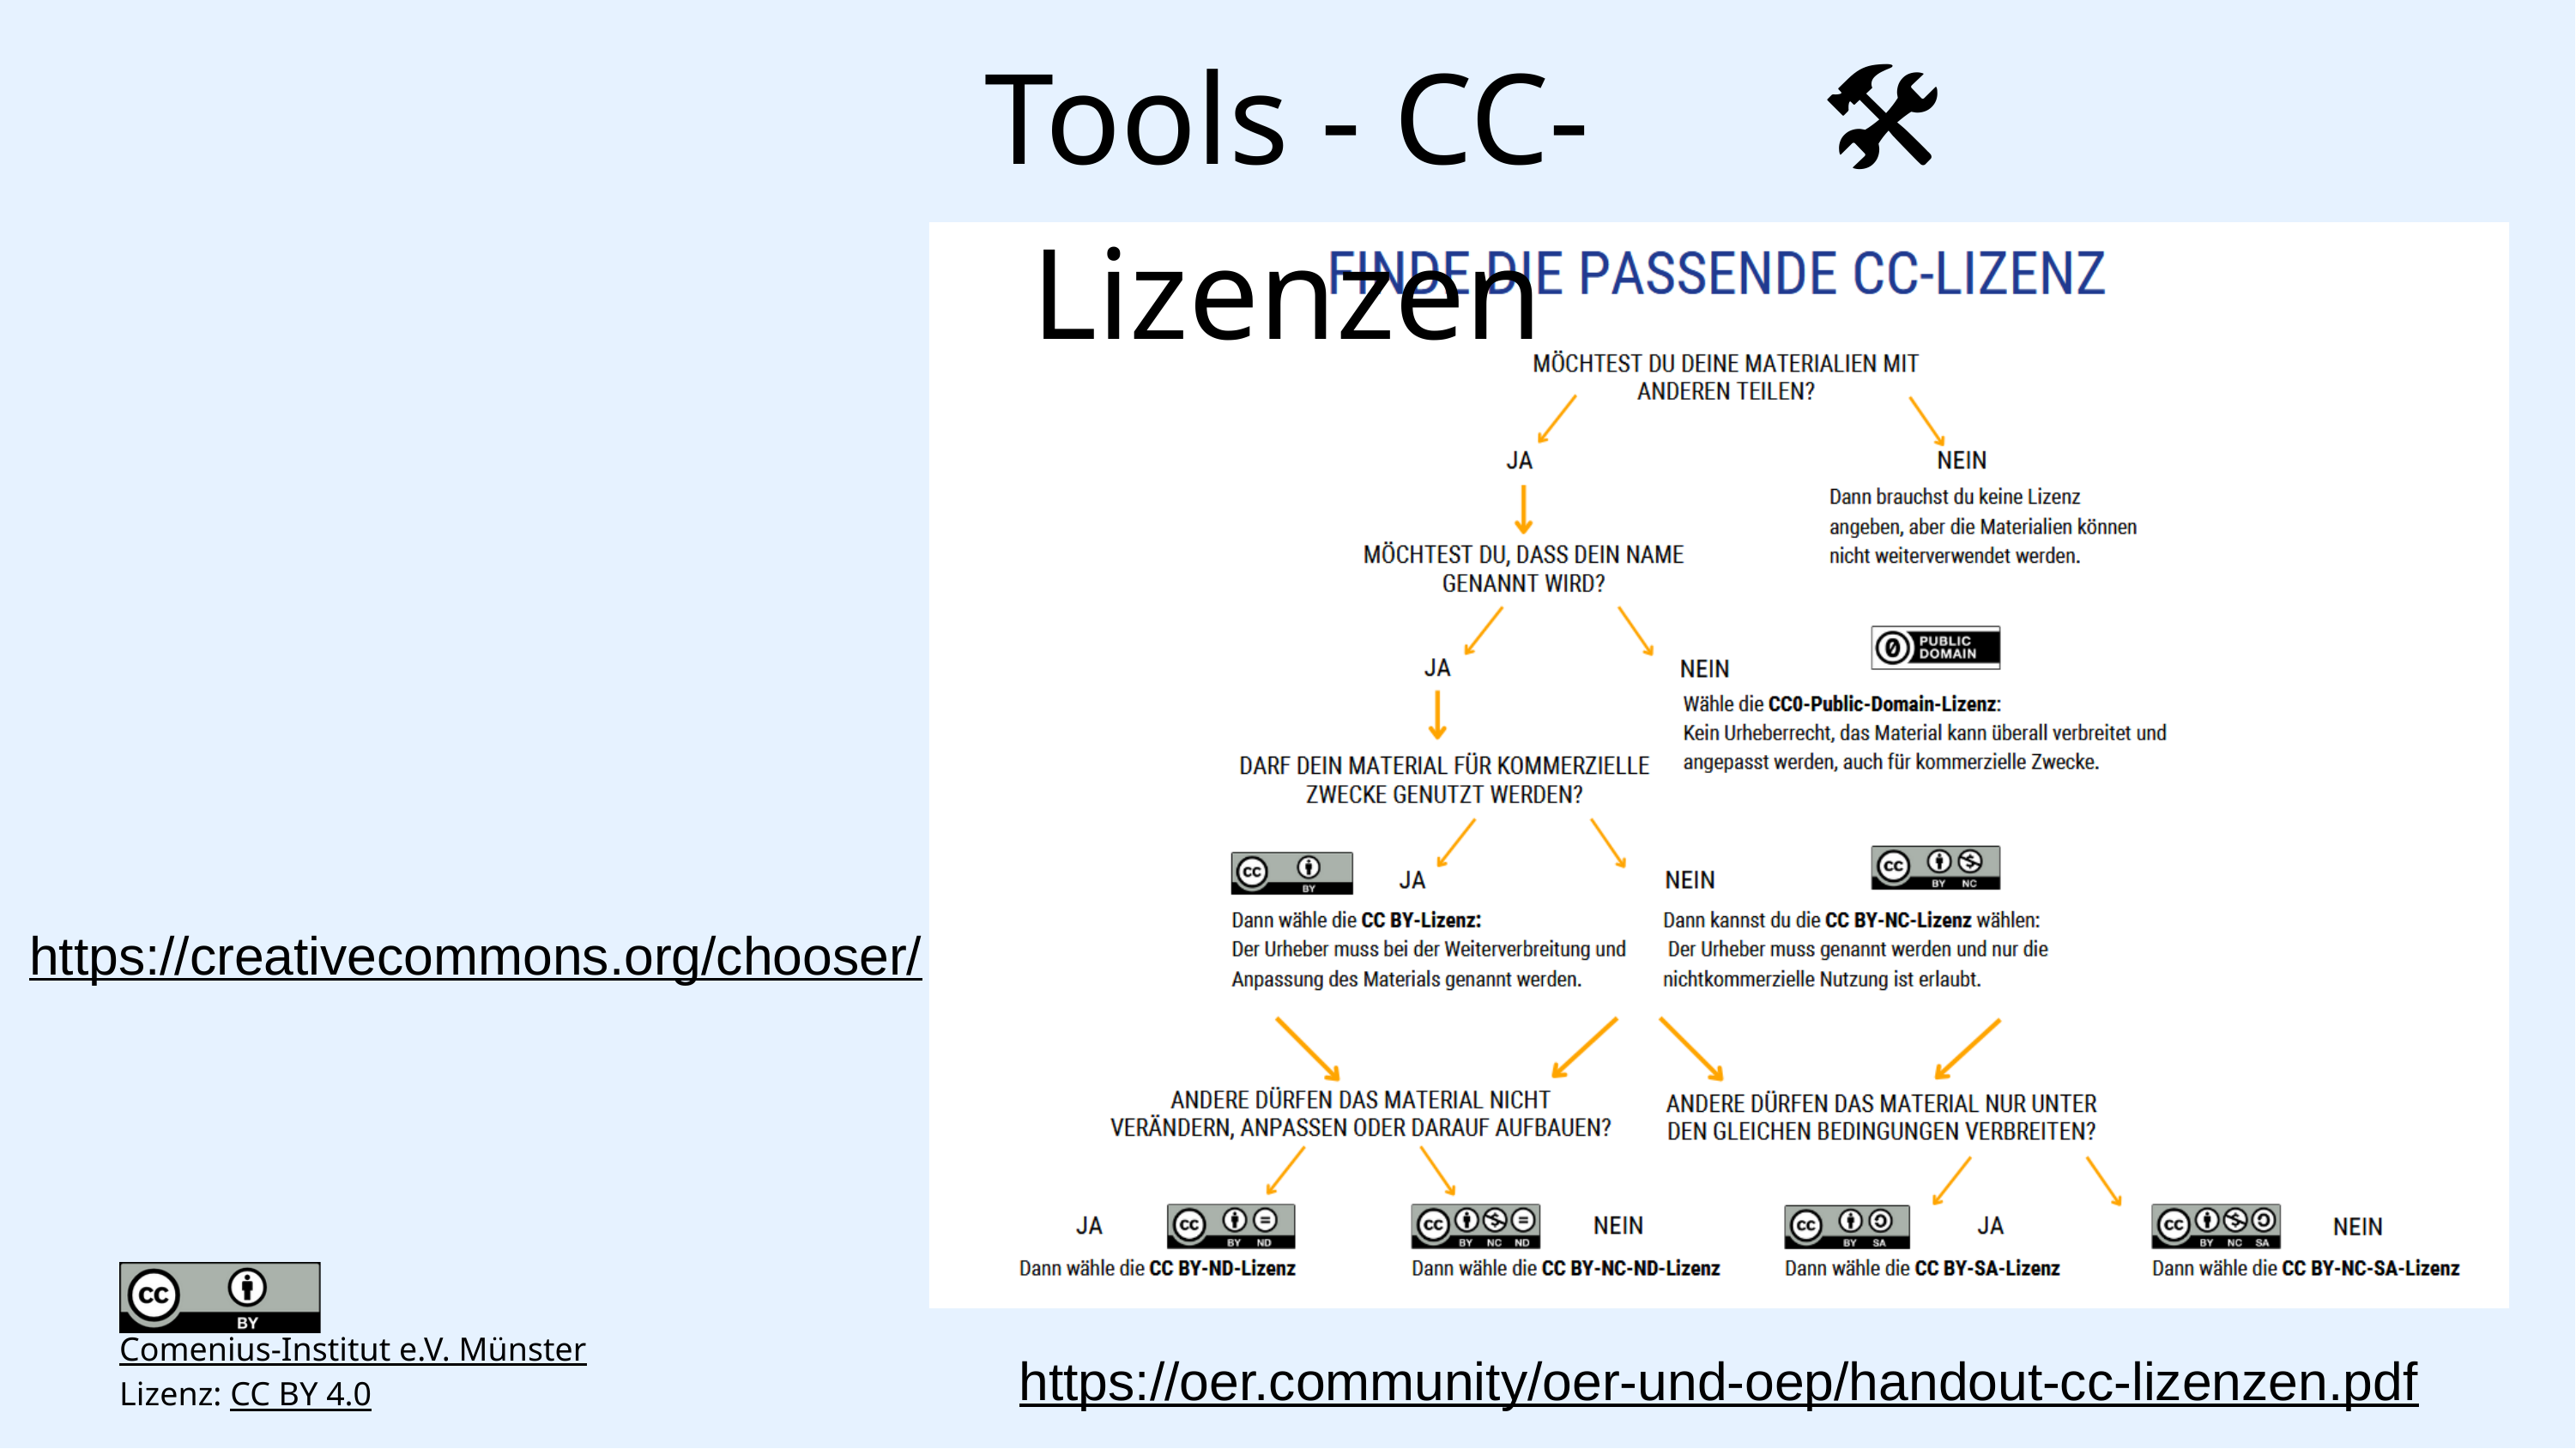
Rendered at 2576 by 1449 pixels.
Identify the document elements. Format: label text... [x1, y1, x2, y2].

text_box Tools - CC-Lizenzen [800, 14, 1775, 184]
text_box Comenius-Institut e.V. Münster Lizenz: CC BY 4.0 [119, 1327, 1378, 1416]
text_box 🛠️ [1797, 12, 1969, 184]
text_box https://oer.community/oer-und-oep/handout-cc-lizenzen.pdf [1378, 1336, 2535, 1412]
text_box [119, 1262, 321, 1327]
text_box [928, 222, 2510, 1308]
text_box https://creativecommons.org/chooser/ [29, 910, 959, 986]
